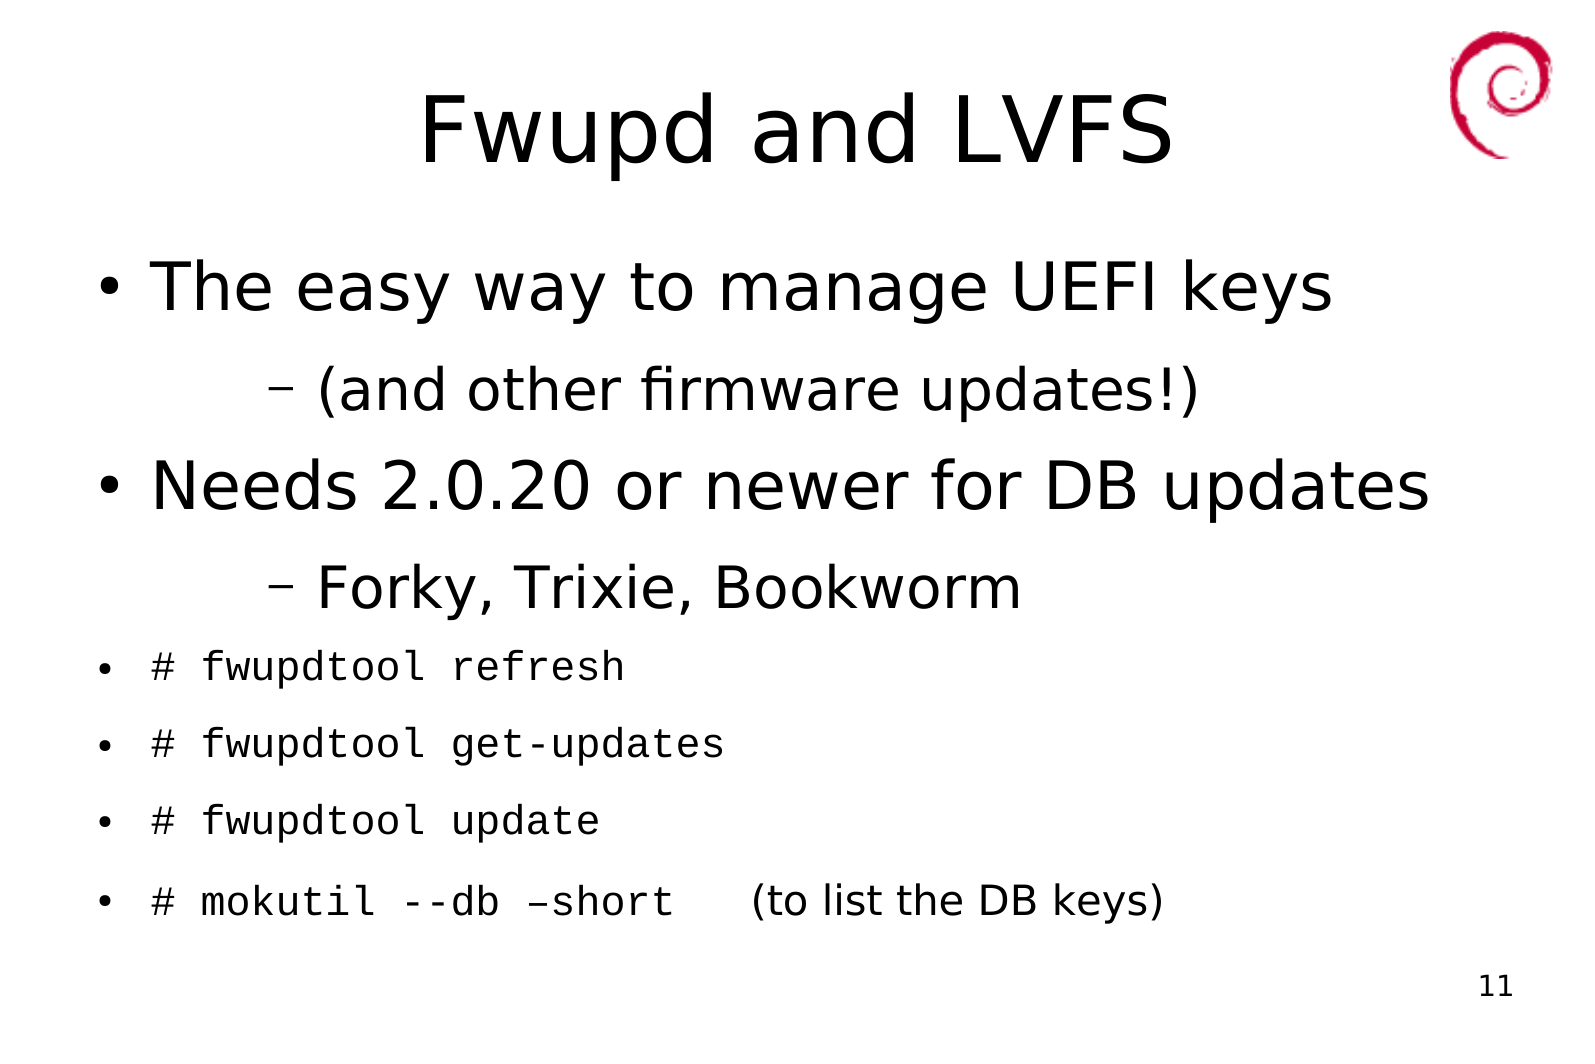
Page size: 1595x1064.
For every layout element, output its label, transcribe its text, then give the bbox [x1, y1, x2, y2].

picture [1450, 31, 1555, 159]
title Fwupd and LVFS [79, 42, 1515, 220]
list The easy way to manage UEFI keys (and other firmware updates!) Needs 2.0.20 or newer for DB updates Forky, Trixie, Bookworm # fwupdtool refresh # fwupdtool get-updates # fwupdtool update # mokutil --db –short (to list the DB keys) [79, 248, 1515, 951]
